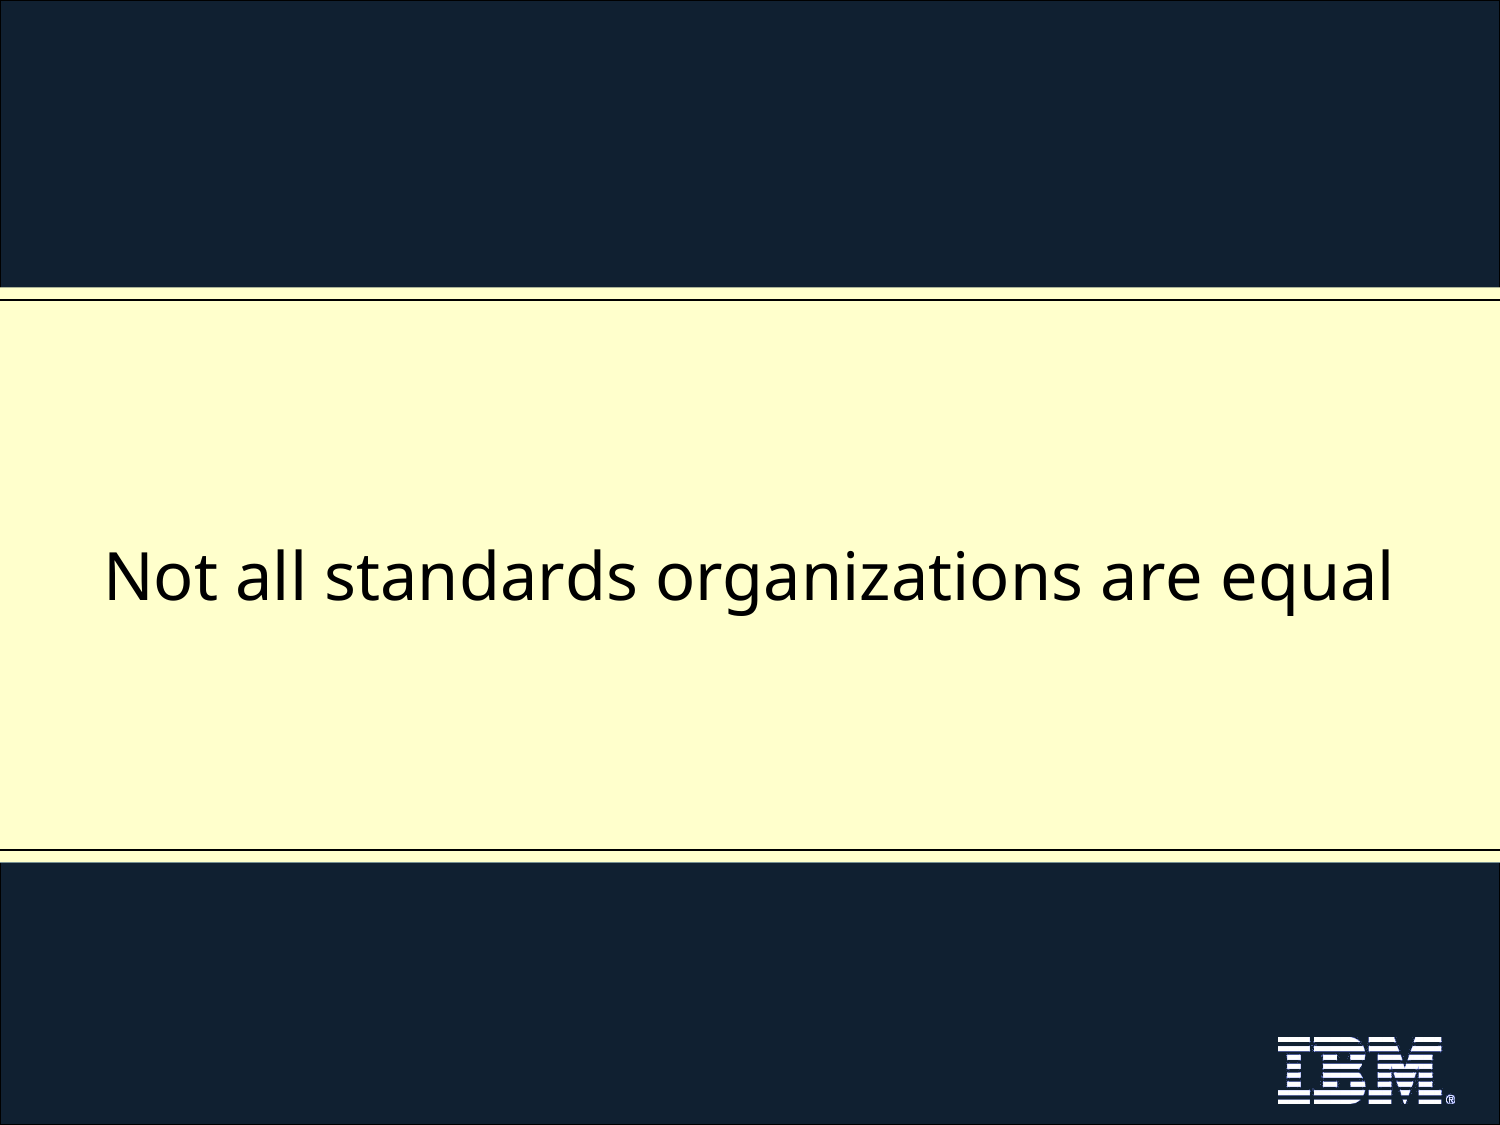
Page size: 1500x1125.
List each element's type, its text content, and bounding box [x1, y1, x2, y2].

text_box Not all standards organizations are equal [0, 287, 1500, 299]
picture [1278, 1037, 1484, 1104]
text_box Not all standards organizations are equal [0, 851, 1500, 863]
text_box Not all standards organizations are equal [0, 301, 1500, 849]
